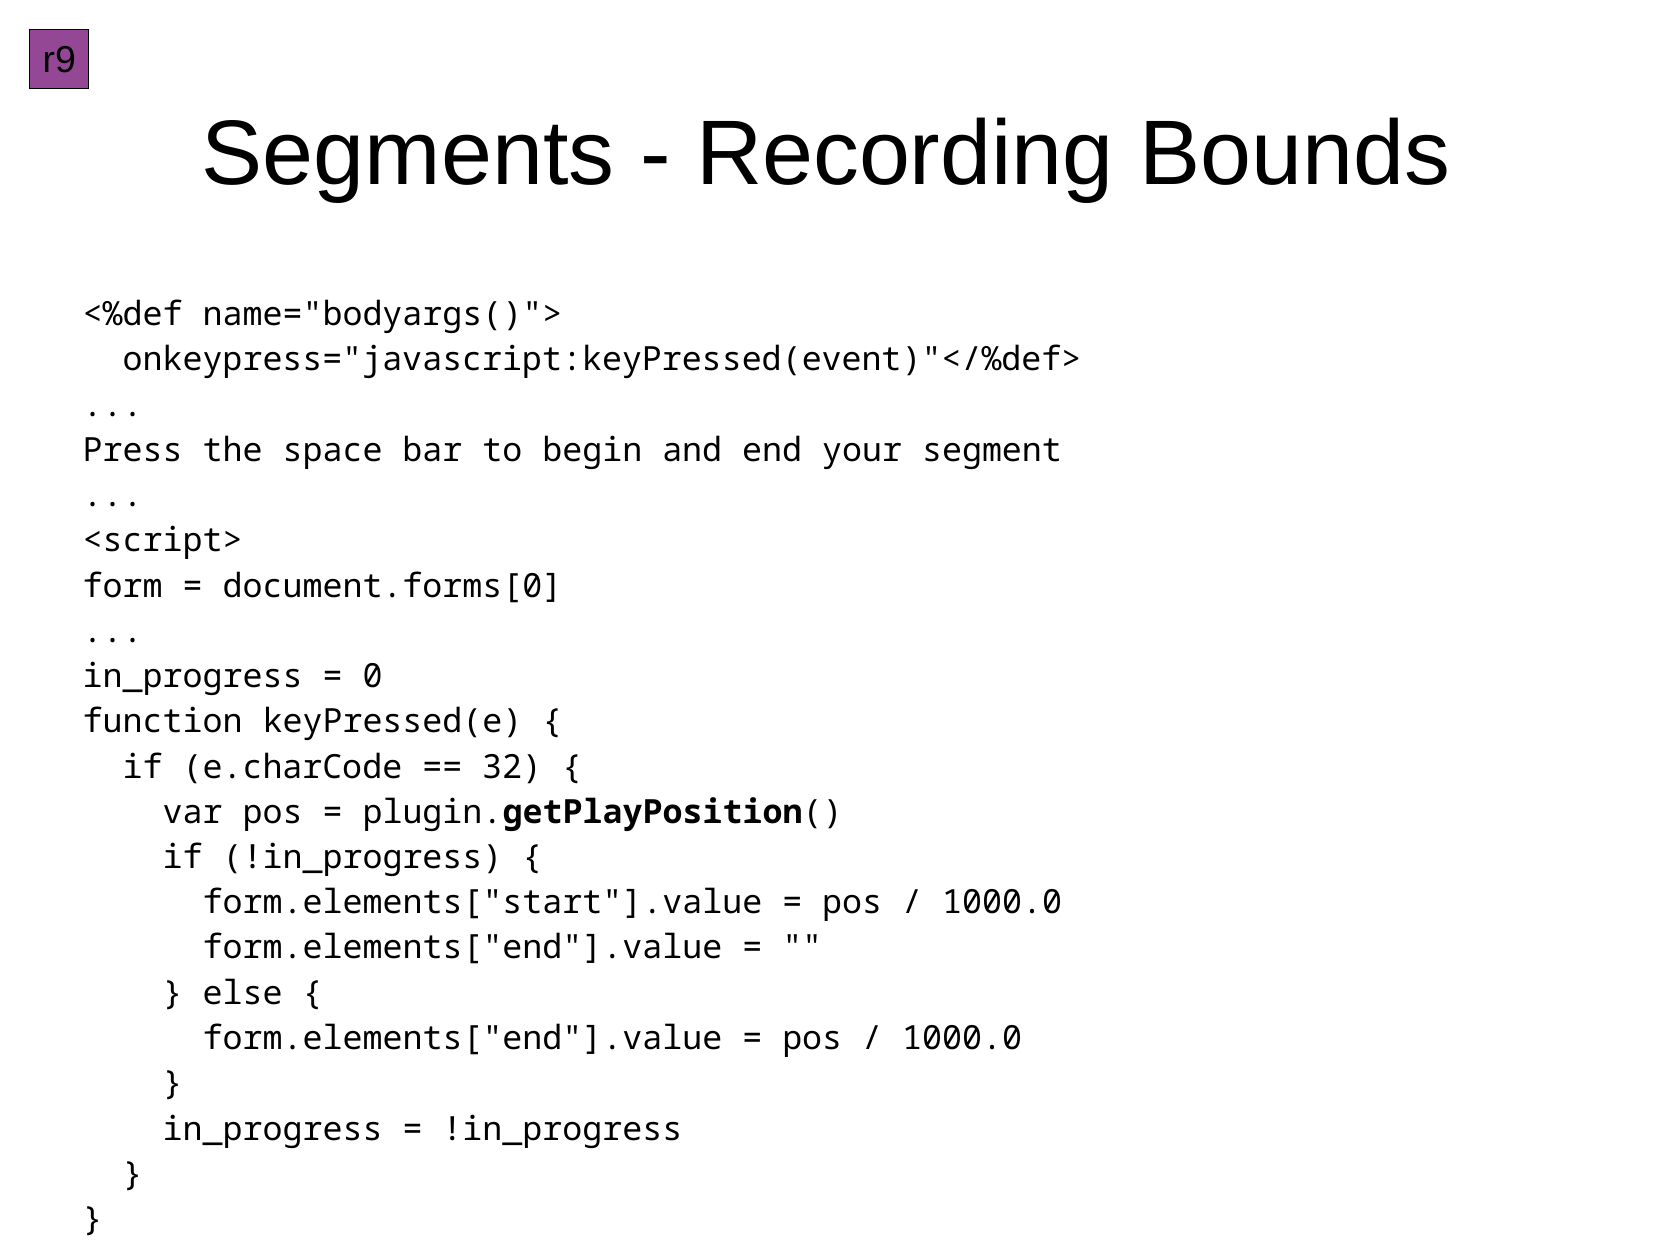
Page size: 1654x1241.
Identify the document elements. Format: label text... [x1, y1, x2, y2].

list <%def name="bodyargs()"> onkeypress="javascript:keyPressed(event)"</%def> ... Press the space bar to begin and end your segment ... <script> form = document.forms[0] ... in_progress = 0 function keyPressed(e) { if (e.charCode == 32) { var pos = plugin.getPlayPosition() if (!in_progress) { form.elements["start"].value = pos / 1000.0 form.elements["end"].value = "" } else { form.elements["end"].value = pos / 1000.0 } in_progress = !in_progress } } </script> [82, 290, 1571, 1222]
title Segments - Recording Bounds [82, 56, 1571, 250]
text_box r9 [29, 29, 89, 89]
